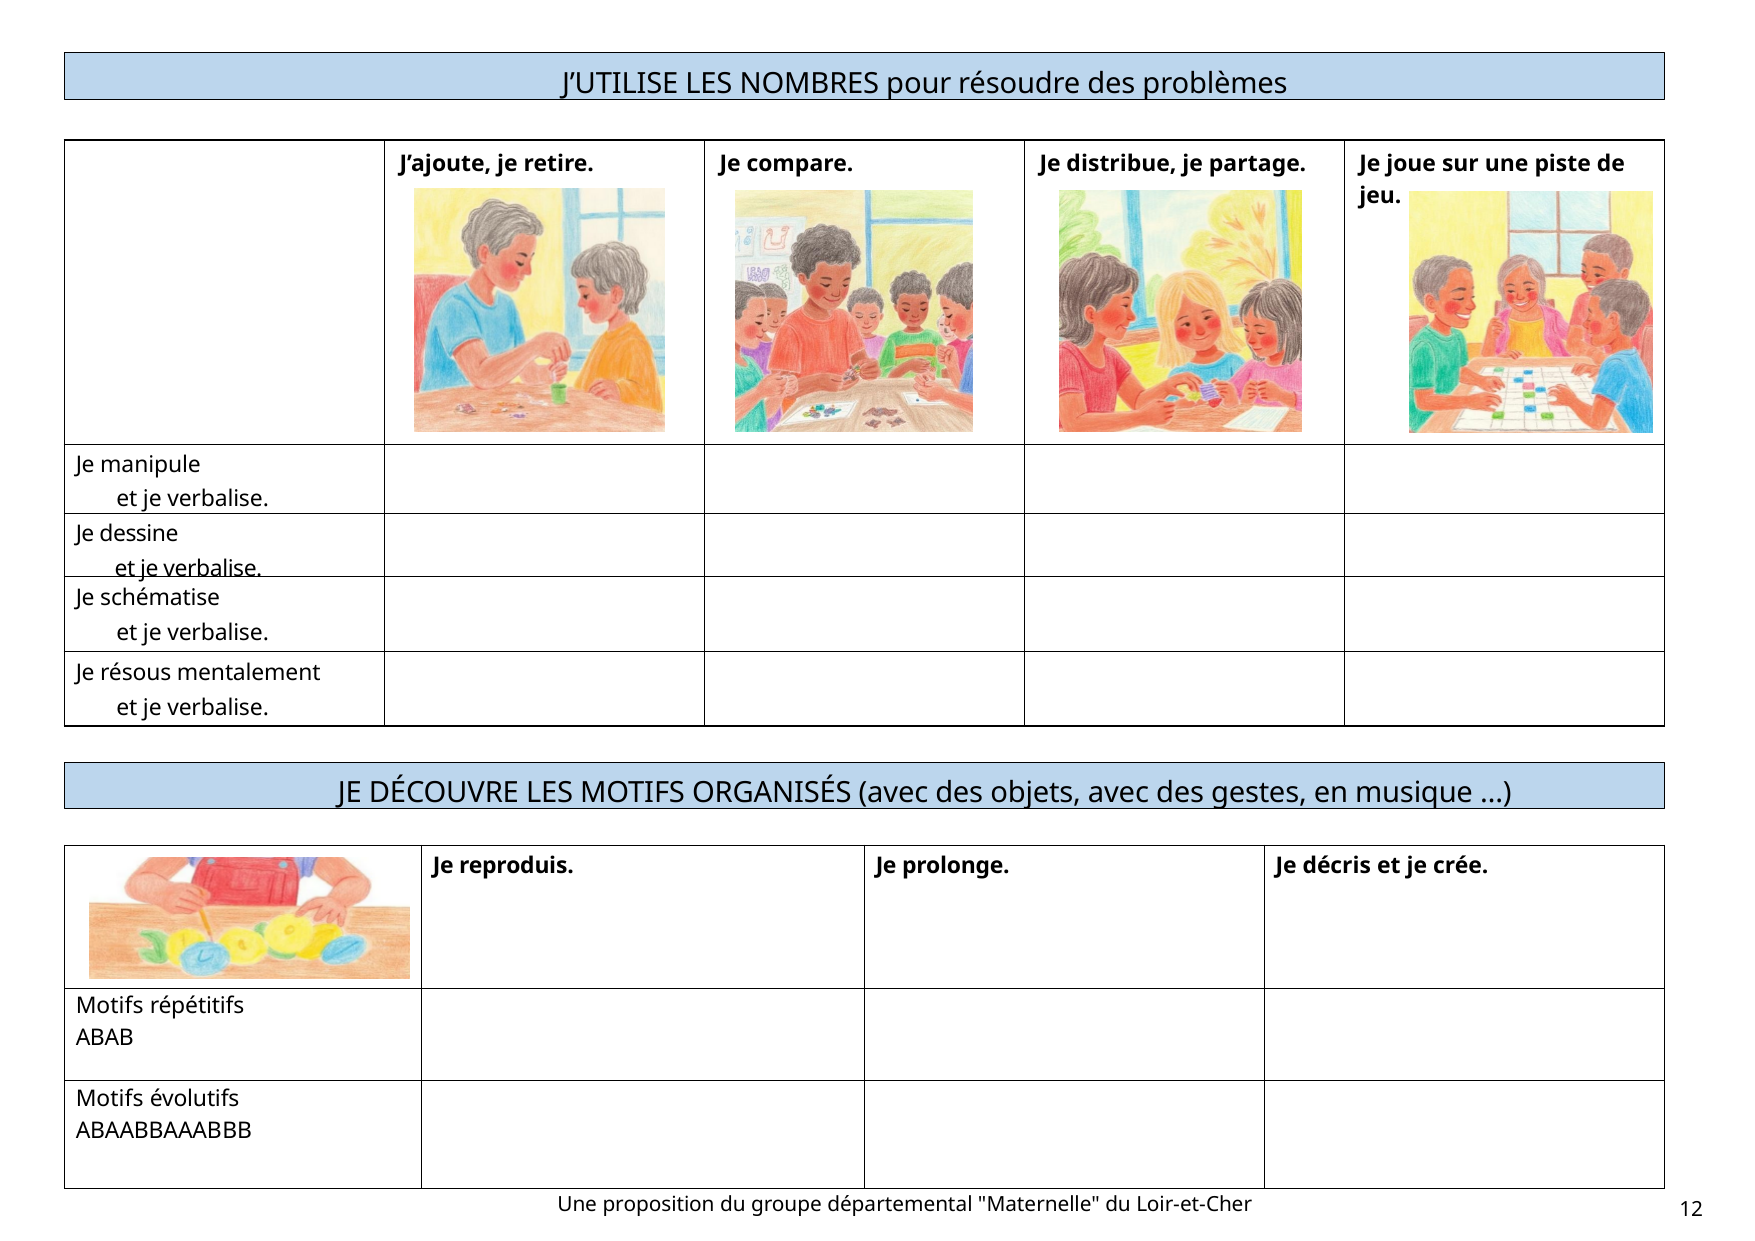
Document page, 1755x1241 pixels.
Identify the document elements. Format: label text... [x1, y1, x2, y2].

table_cell [1265, 989, 1664, 1080]
table_header [65, 141, 384, 444]
table_cell [1025, 445, 1344, 513]
table_cell Motifs répétitifs ABAB [65, 989, 421, 1080]
table_cell [865, 1081, 1264, 1182]
table_cell [385, 577, 704, 651]
picture [89, 857, 410, 979]
table_header Je compare. [705, 141, 1024, 444]
table_cell [1345, 445, 1664, 513]
table_cell Motifs évolutifs ABAABBAAABBB [65, 1081, 421, 1188]
text_box JE DÉCOUVRE LES MOTIFS ORGANISÉS (avec des objets, avec des gestes, en musique …) [64, 762, 1665, 809]
table_cell [1025, 652, 1344, 725]
table_cell [705, 652, 1024, 725]
table_cell Je schématise et je verbalise. [65, 577, 384, 651]
table_cell [1025, 577, 1344, 651]
picture [414, 188, 665, 432]
text_box J’UTILISE LES NOMBRES pour résoudre des problèmes [64, 52, 1665, 100]
table_cell [385, 652, 704, 725]
table_cell [1025, 514, 1344, 576]
table_cell [1265, 1081, 1664, 1188]
table_cell [1345, 577, 1664, 651]
text_box Une proposition du groupe départemental "Maternelle" du Loir-et-Cher [542, 1182, 1307, 1223]
table_cell [865, 989, 1264, 1080]
picture [735, 190, 973, 432]
table_header Je décris et je crée. [1265, 846, 1664, 988]
table_cell Je manipule et je verbalise. [65, 445, 384, 513]
table_header Je joue sur une piste de jeu. [1345, 141, 1664, 444]
table_cell Je dessine et je verbalise. [65, 514, 384, 576]
table_cell [385, 445, 704, 513]
table_header Je reproduis. [422, 846, 864, 988]
table_cell [1345, 514, 1664, 576]
text_box 12 [1664, 1188, 1729, 1228]
table_cell [422, 1081, 864, 1188]
picture [1059, 190, 1302, 432]
table_header Je distribue, je partage. [1025, 141, 1344, 444]
table_header J’ajoute, je retire. [385, 141, 704, 444]
table_cell Je résous mentalement et je verbalise. [65, 652, 384, 725]
table_cell [385, 514, 704, 576]
table_cell [705, 445, 1024, 513]
table_cell [1345, 652, 1664, 725]
table_header Je prolonge. [865, 846, 1264, 988]
table_cell [422, 989, 864, 1080]
table_cell [705, 514, 1024, 576]
table_cell [705, 577, 1024, 651]
picture [1409, 191, 1653, 434]
table_header [65, 846, 421, 988]
